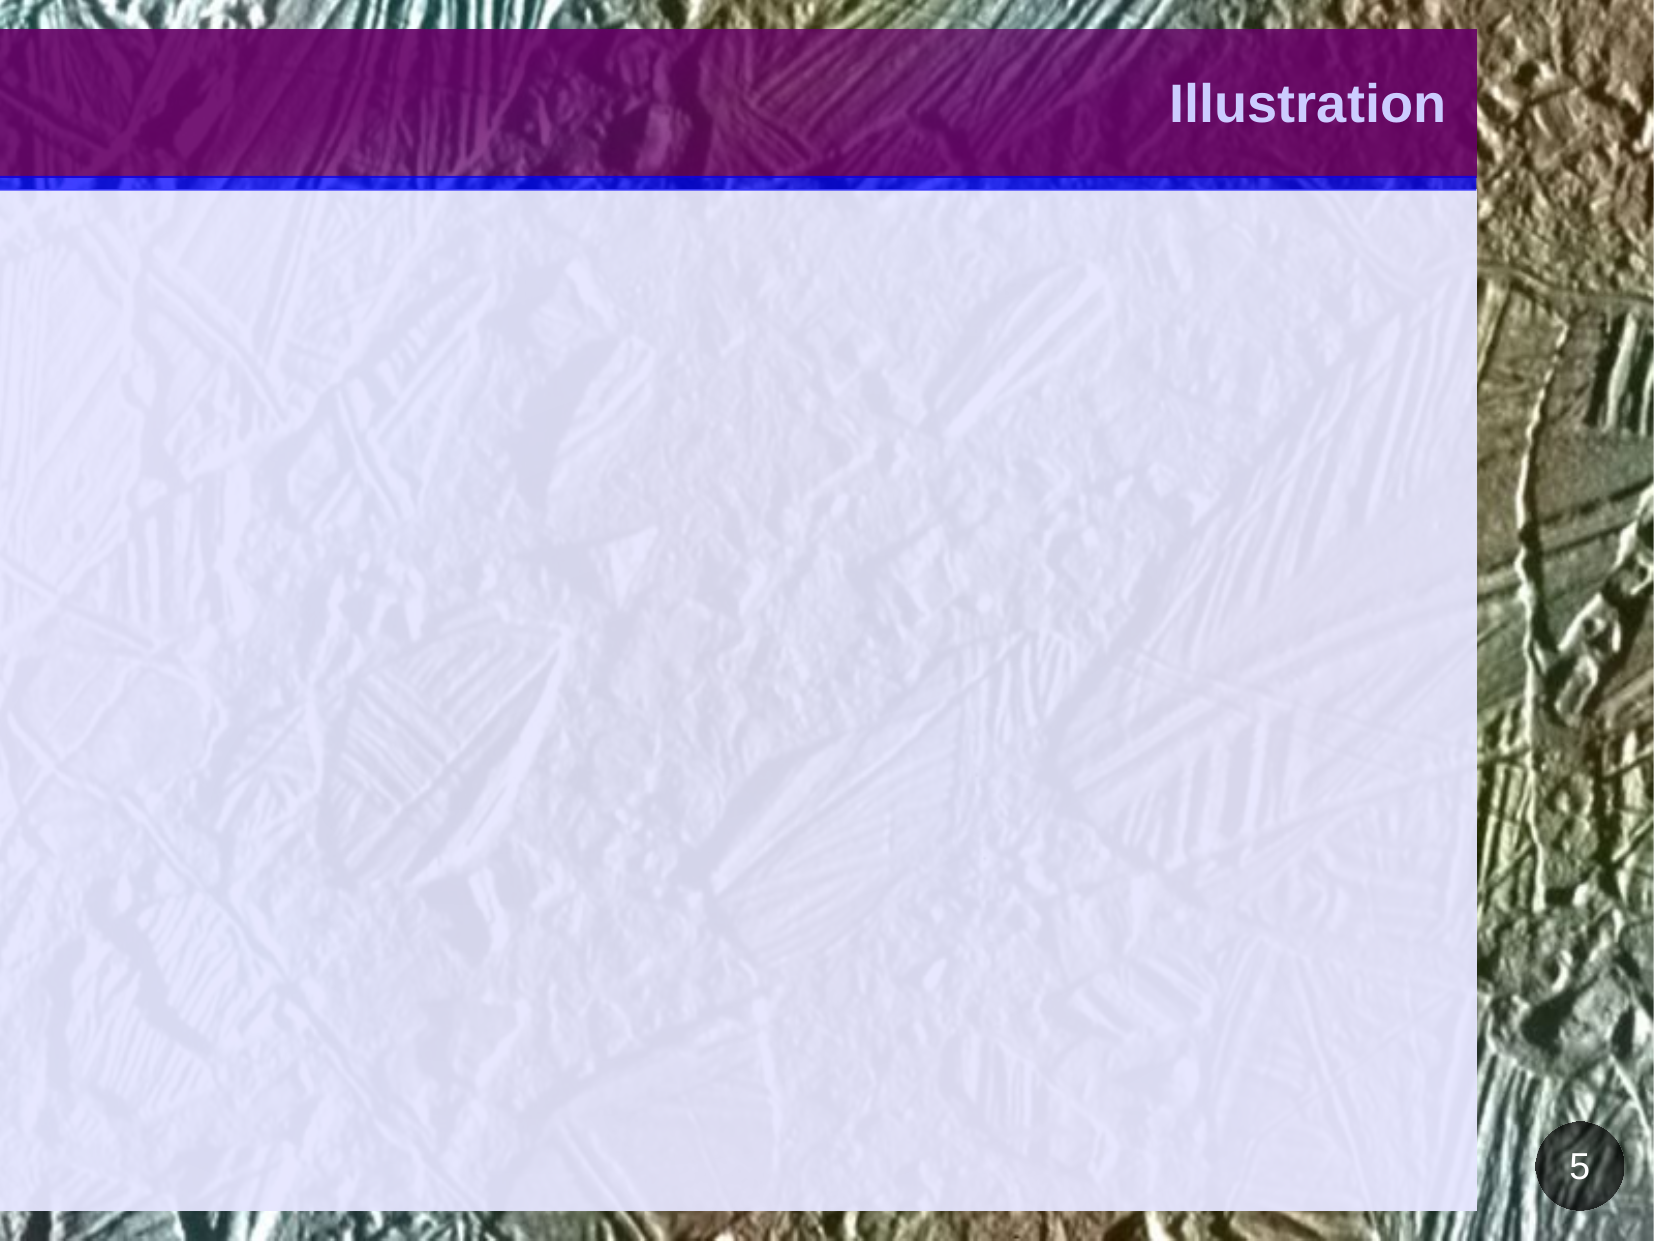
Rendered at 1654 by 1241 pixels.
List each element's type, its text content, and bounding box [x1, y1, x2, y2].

picture [0, 0, 1654, 1241]
title Illustration [29, 59, 1447, 148]
